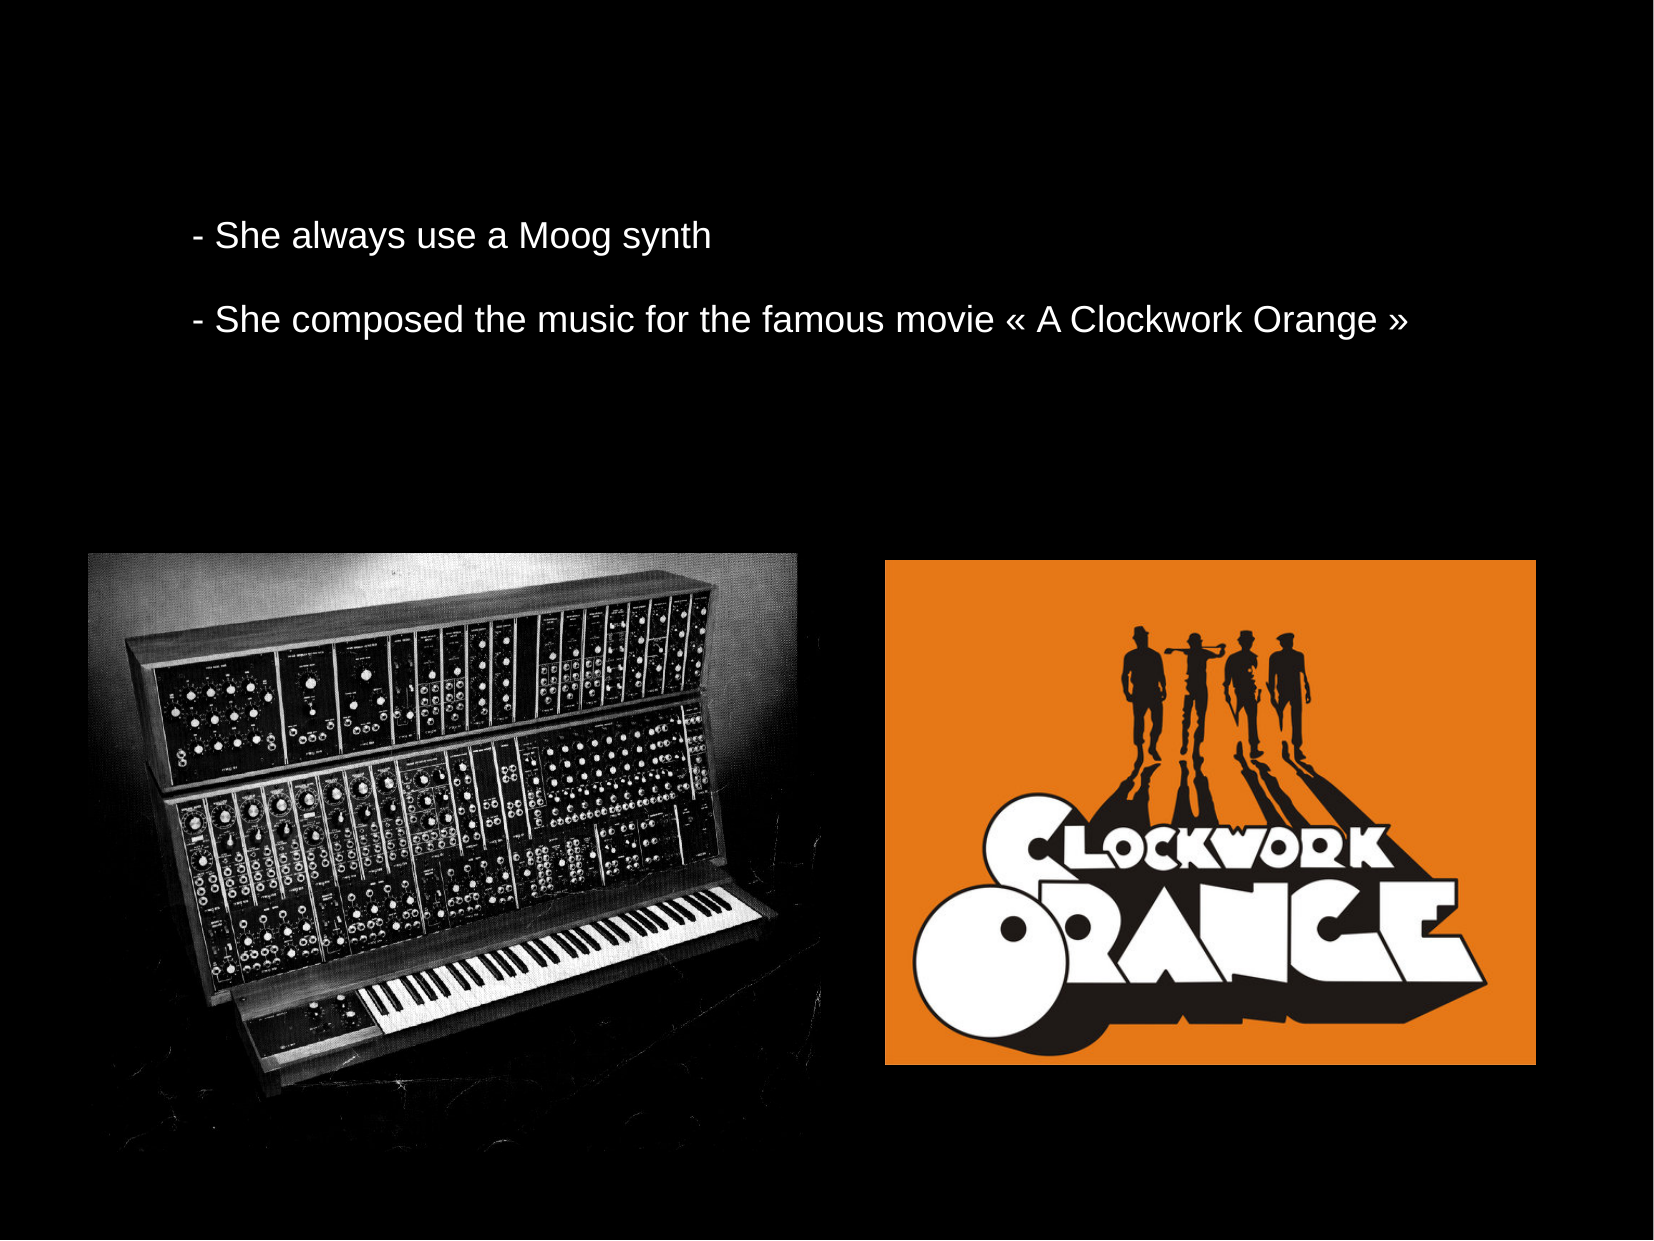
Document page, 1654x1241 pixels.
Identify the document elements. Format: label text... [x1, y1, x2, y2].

picture [885, 560, 1536, 1065]
text_box - She always use a Moog synth - She composed the music for the famous movie « A Clockwork Orange » [177, 206, 1477, 348]
picture [88, 553, 821, 1152]
